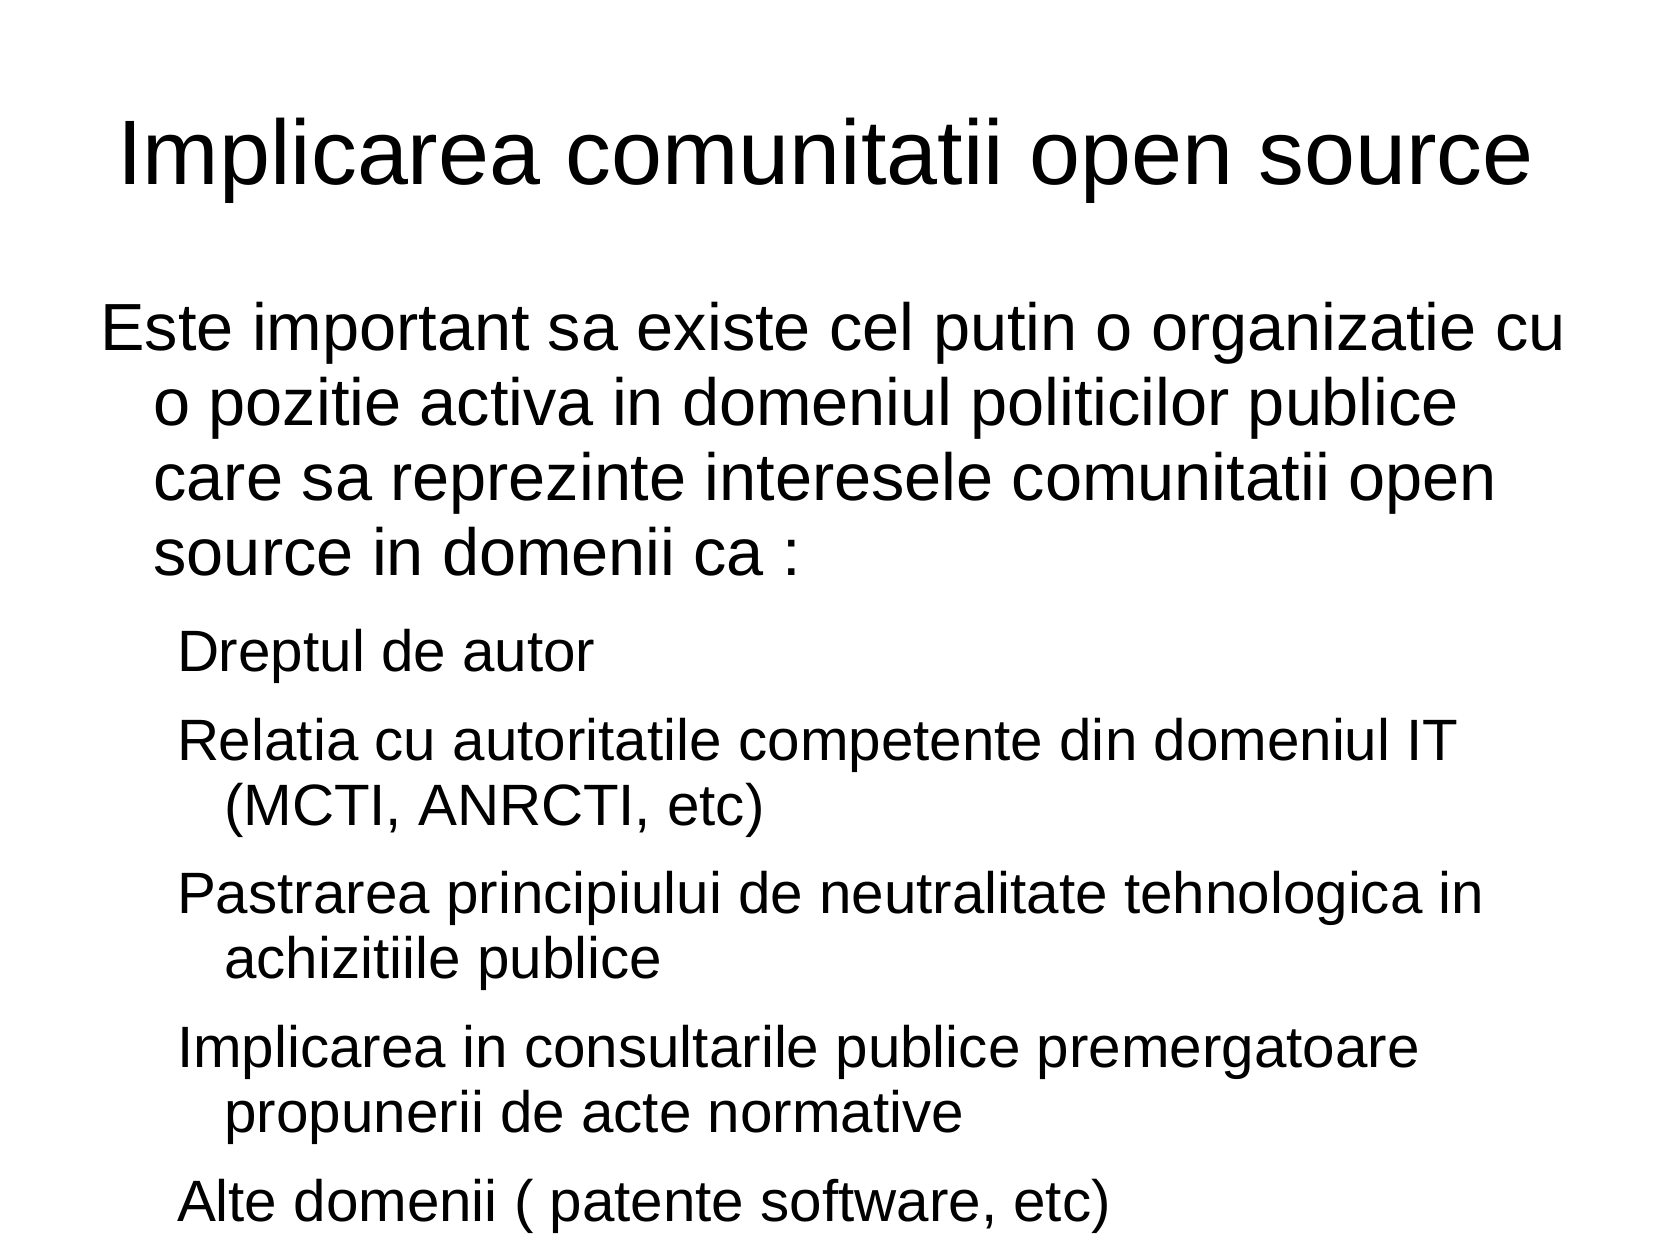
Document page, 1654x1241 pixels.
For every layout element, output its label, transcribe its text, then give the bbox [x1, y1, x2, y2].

title Implicarea comunitatii open source [82, 49, 1571, 257]
list Este important sa existe cel putin o organizatie cu o pozitie activa in domeniul politicilor publice care sa reprezinte interesele comunitatii open source in domenii ca : Dreptul de autor Relatia cu autoritatile competente din domeniul IT (MCTI, ANRCTI, etc) Pastrarea principiului de neutralitate tehnologica in achizitiile publice Implicarea in consultarile publice premergatoare propunerii de acte normative Alte domenii ( patente software, etc) [82, 290, 1571, 1232]
